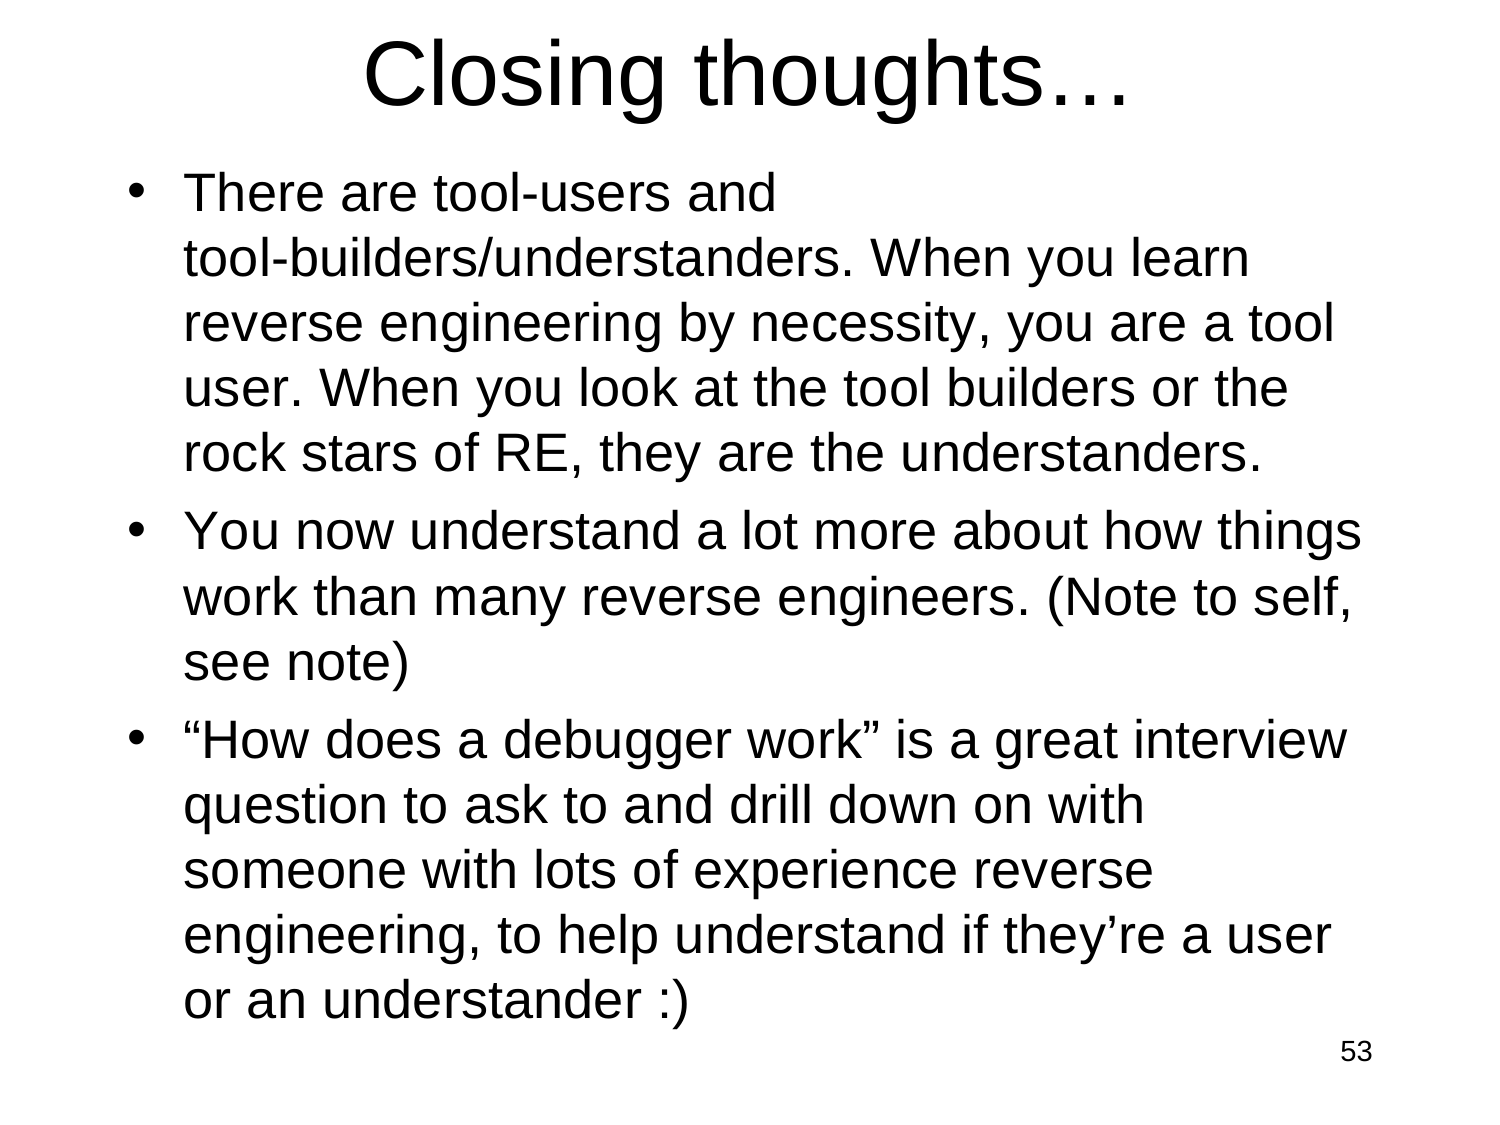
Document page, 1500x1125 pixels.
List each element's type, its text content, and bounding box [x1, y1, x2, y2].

list There are tool-users and tool-builders/understanders. When you learn reverse engineering by necessity, you are a tool user. When you look at the tool builders or the rock stars of RE, they are the understanders. You now understand a lot more about how things work than many reverse engineers. (Note to self, see note) “How does a debugger work” is a great interview question to ask to and drill down on with someone with lots of experience reverse engineering, to help understand if they’re a user or an understander :) [112, 149, 1388, 1037]
text_box <number> [1074, 1037, 1388, 1101]
title Closing thoughts… [112, 0, 1388, 149]
